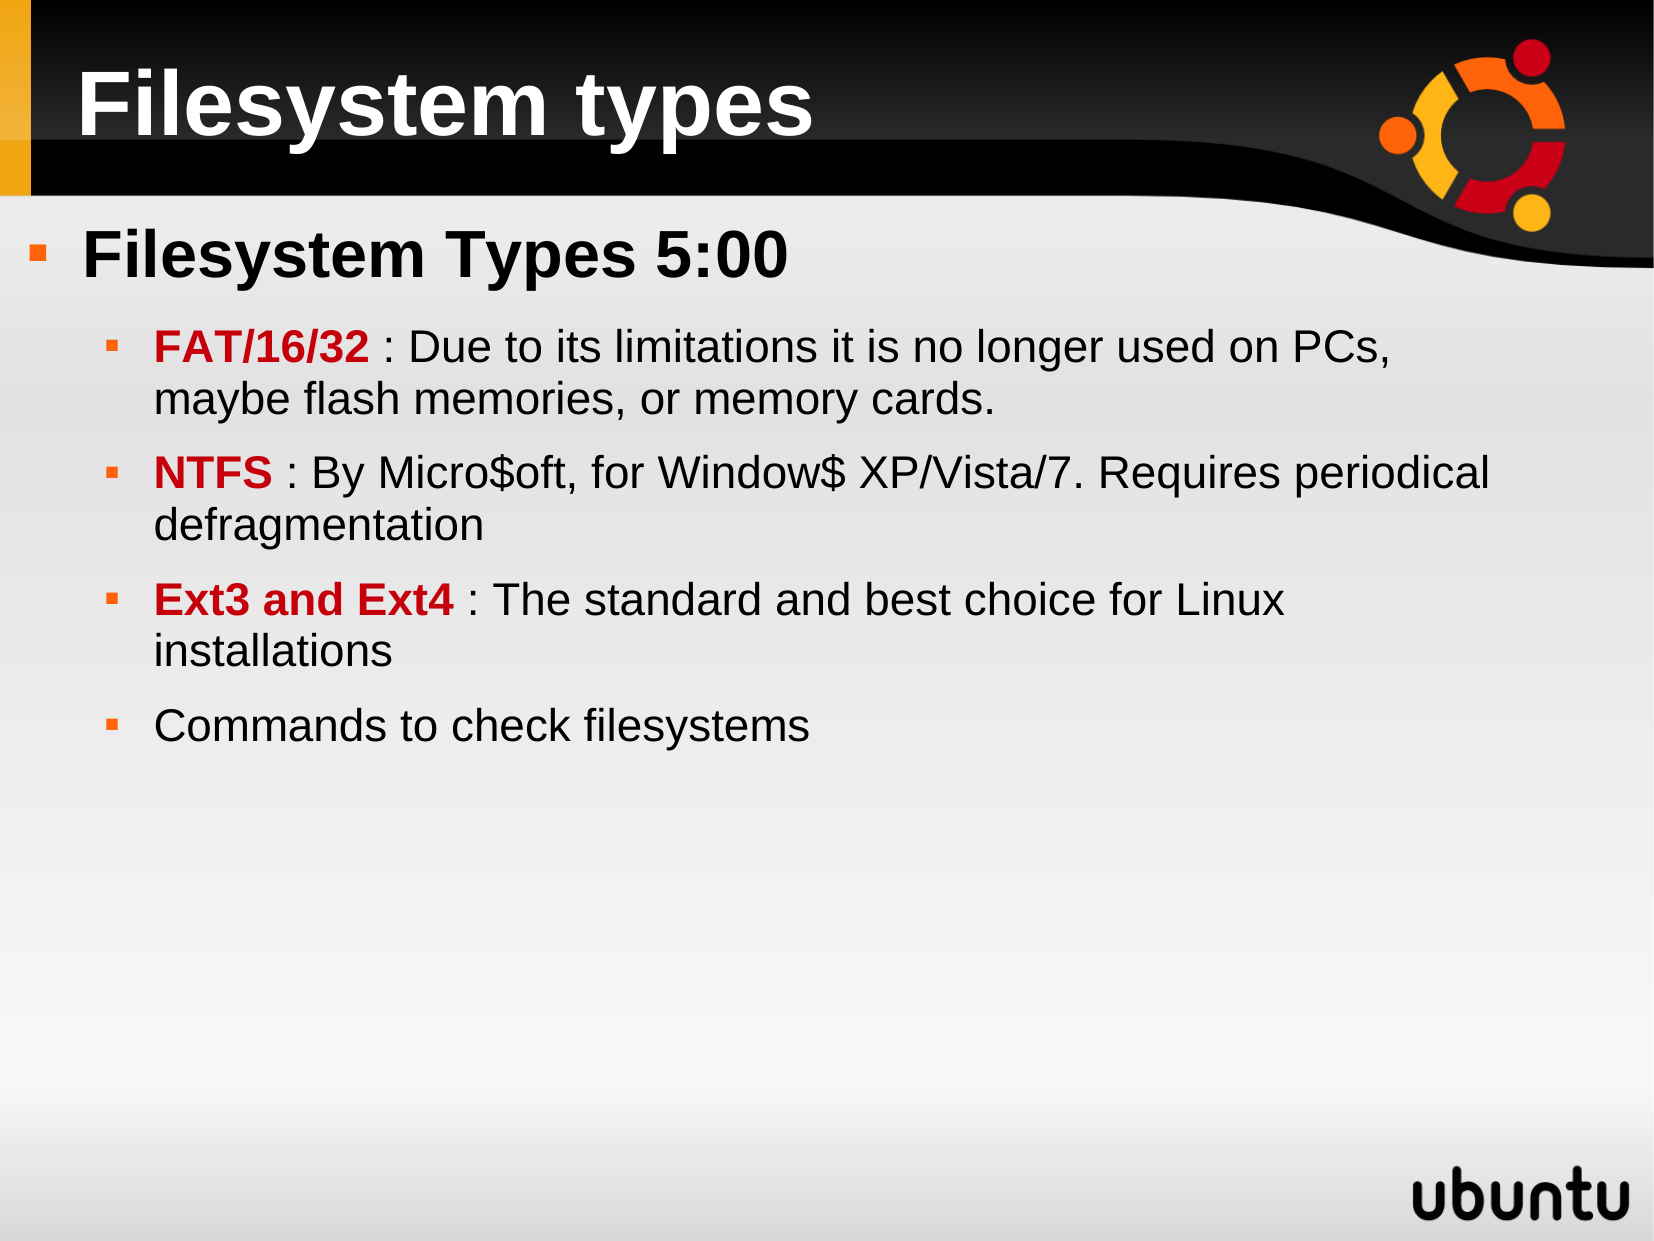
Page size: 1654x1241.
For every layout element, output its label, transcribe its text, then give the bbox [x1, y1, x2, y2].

list Filesystem Types 5:00 FAT/16/32 : Due to its limitations it is no longer used on PCs, maybe flash memories, or memory cards. NTFS : By Micro$oft, for Window$ XP/Vista/7. Requires periodical defragmentation Ext3 and Ext4 : The standard and best choice for Linux installations Commands to check filesystems [11, 217, 1501, 1036]
picture [0, 0, 1654, 1241]
title Filesystem types [76, 0, 1565, 208]
